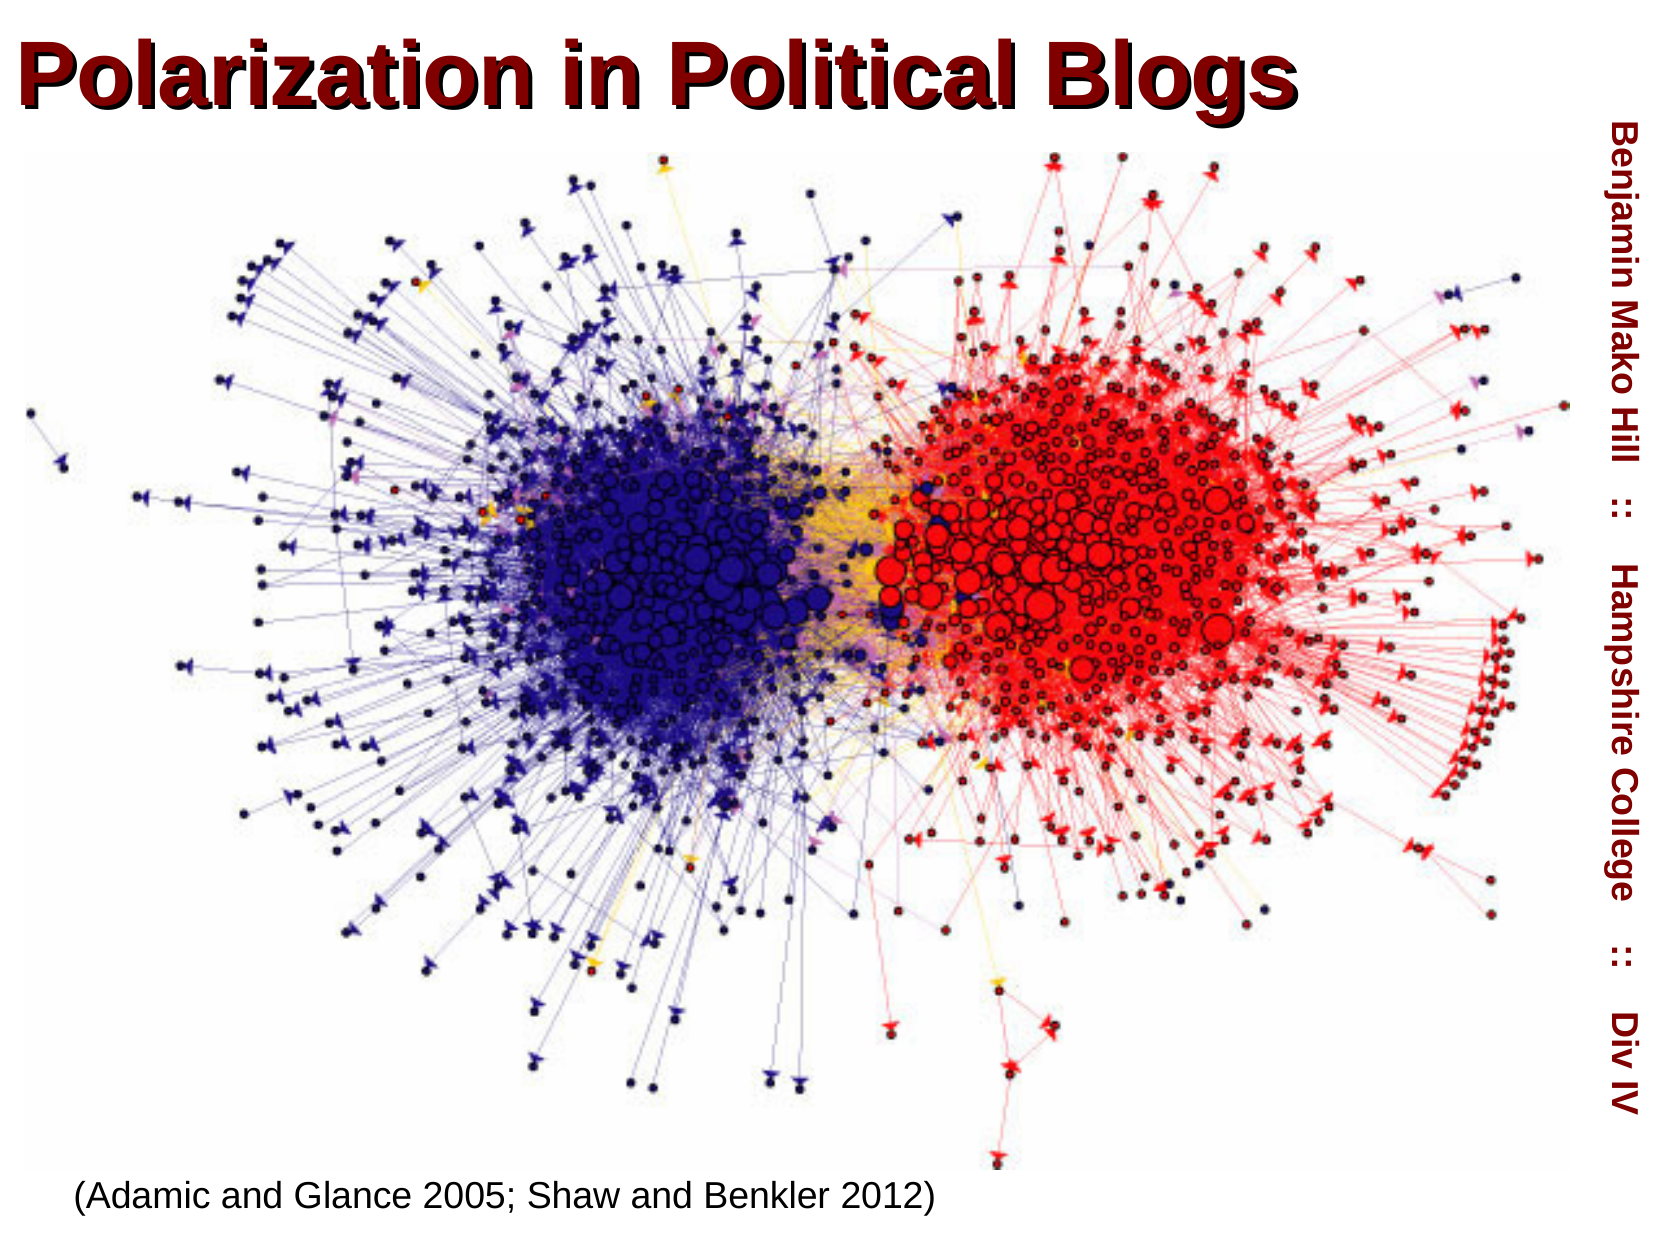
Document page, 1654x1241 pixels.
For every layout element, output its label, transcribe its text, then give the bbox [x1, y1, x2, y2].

picture [25, 152, 1570, 1170]
title Polarization in Political Blogs [15, 0, 1488, 178]
text_box (Adamic and Glance 2005; Shaw and Benkler 2012) [58, 1166, 1363, 1224]
